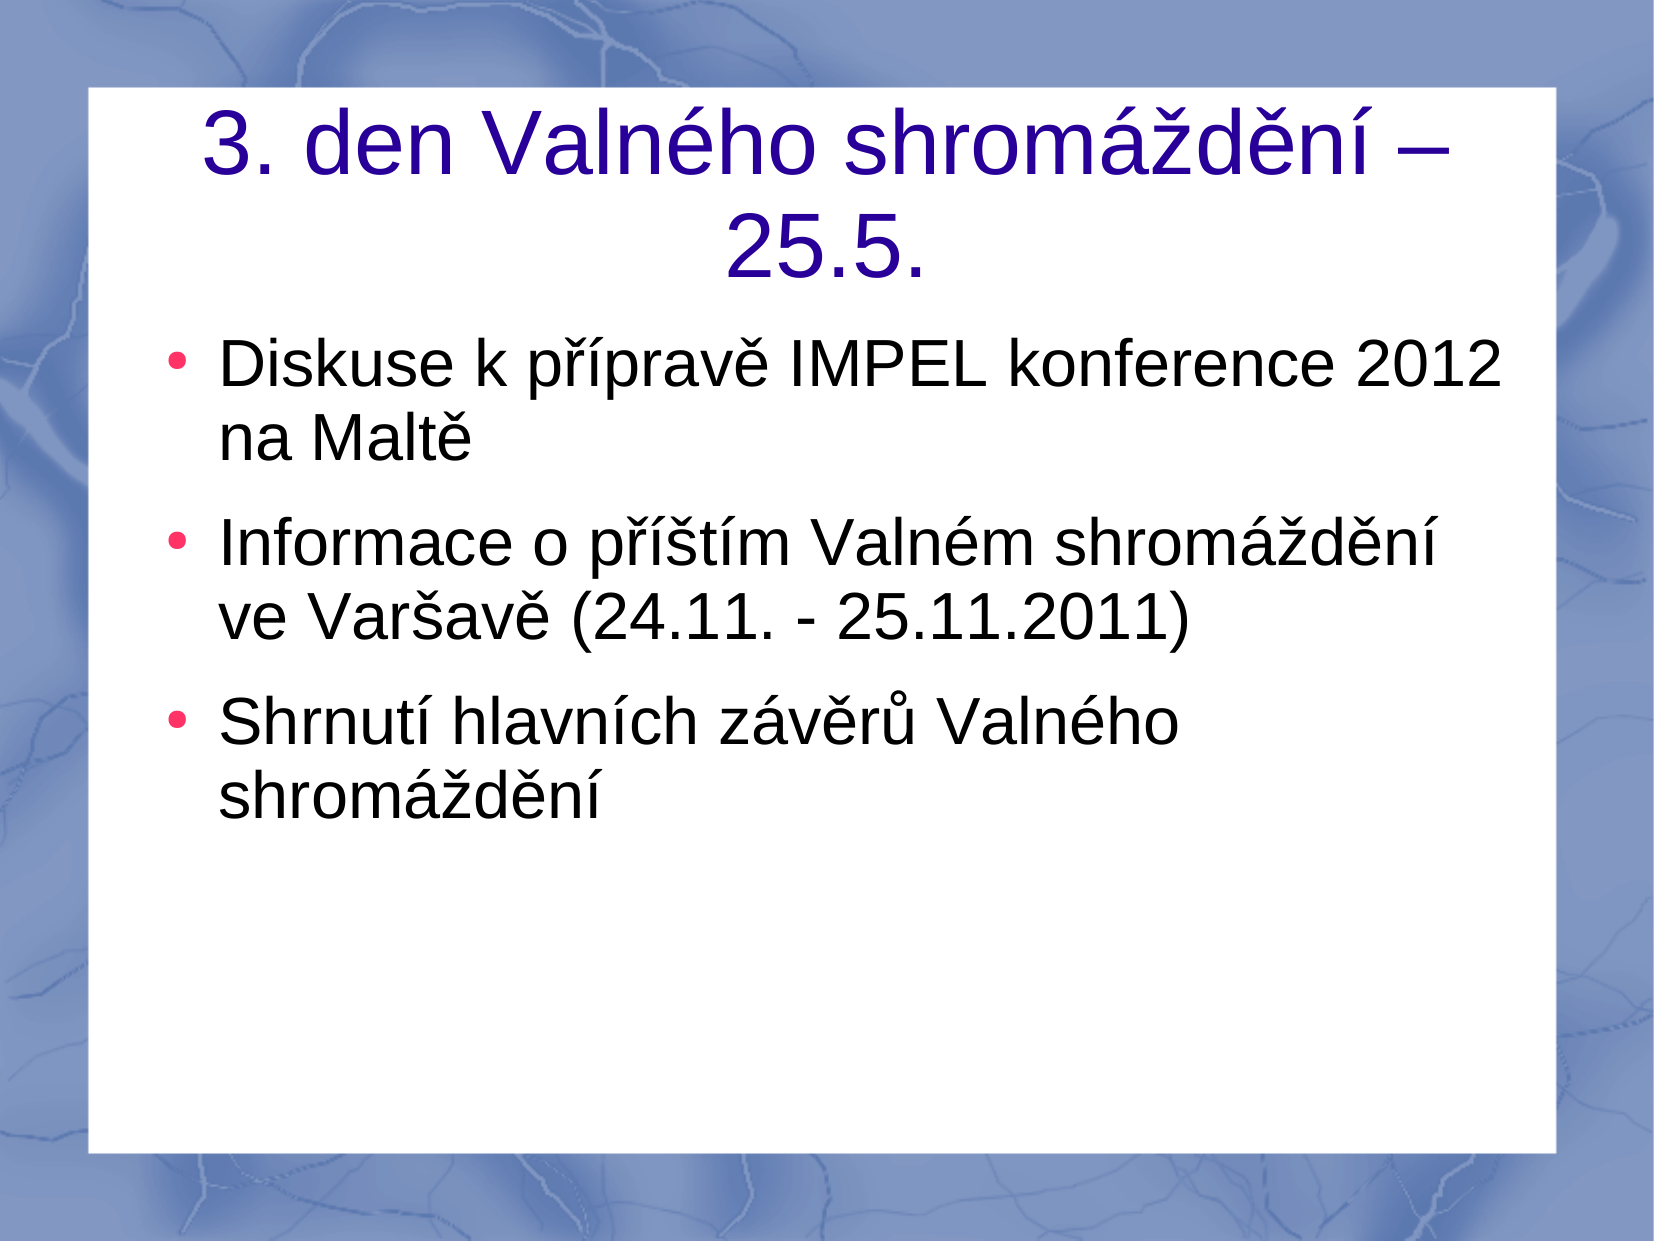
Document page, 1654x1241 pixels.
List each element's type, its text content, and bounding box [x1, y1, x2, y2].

list Diskuse k přípravě IMPEL konference 2012 na Maltě Informace o příštím Valném shromáždění ve Varšavě (24.11. - 25.11.2011) Shrnutí hlavních závěrů Valného shromáždění [147, 325, 1506, 1145]
title 3. den Valného shromáždění – 25.5. [118, 90, 1536, 298]
picture [0, 0, 1654, 1241]
